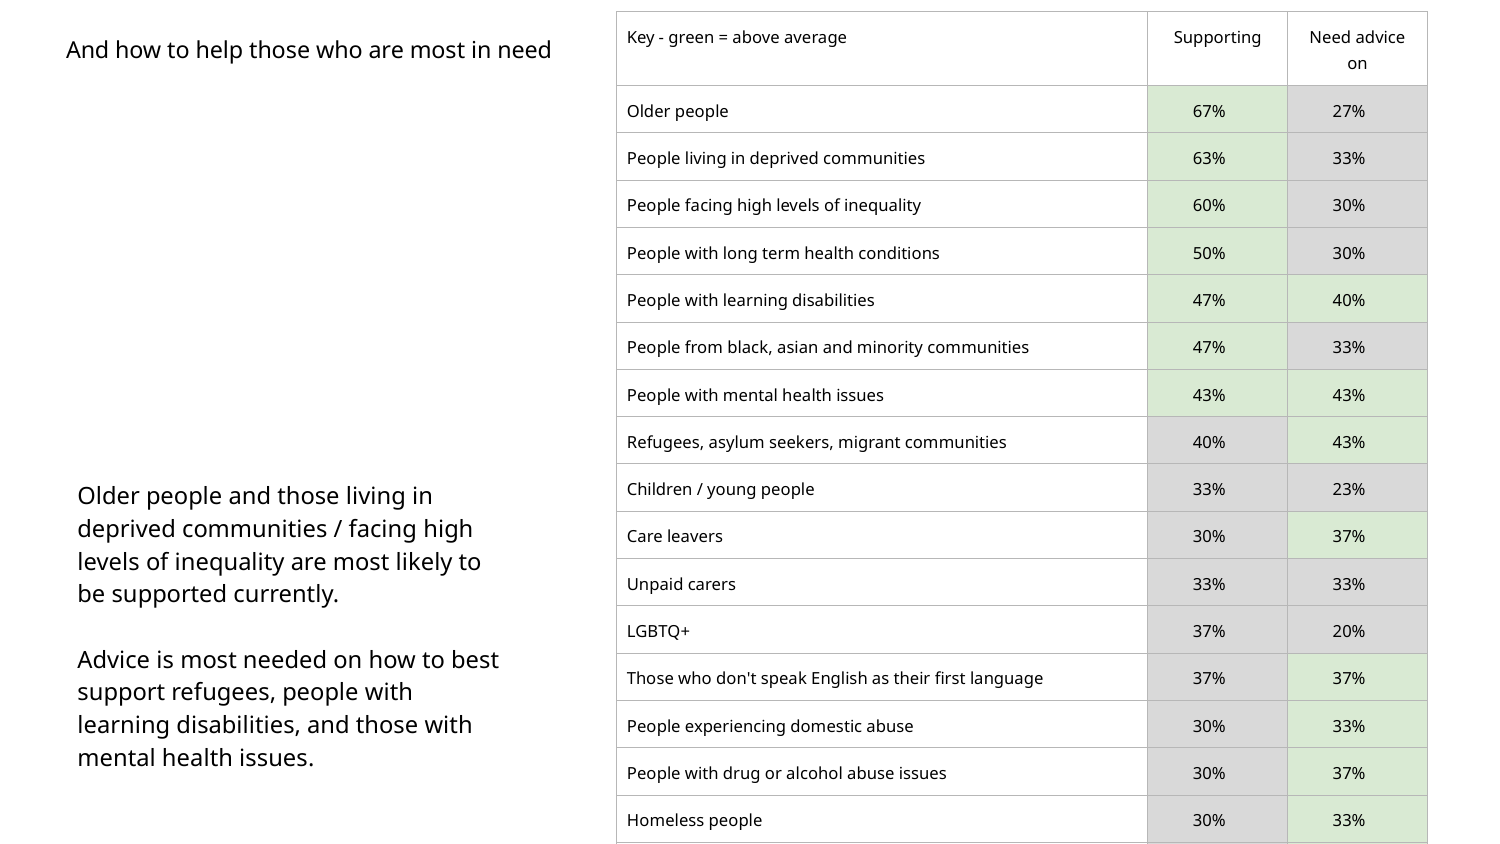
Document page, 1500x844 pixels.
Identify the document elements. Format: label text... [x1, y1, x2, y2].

table_cell 20% [1288, 606, 1427, 653]
table_cell 43% [1288, 417, 1427, 463]
table_cell 50% [1148, 228, 1287, 274]
table_cell 33% [1288, 559, 1427, 605]
table_cell 37% [1288, 654, 1427, 700]
table_cell 33% [1288, 133, 1427, 180]
table_cell Care leavers [617, 512, 1147, 558]
table_cell Older people [617, 86, 1147, 132]
table_cell 47% [1148, 275, 1287, 322]
table_cell People with learning disabilities [617, 275, 1147, 322]
table_cell 33% [1288, 796, 1427, 842]
table_cell 33% [1288, 323, 1427, 369]
table_cell People experiencing domestic abuse [617, 701, 1147, 747]
table_cell 43% [1148, 370, 1287, 416]
table_cell Homeless people [617, 796, 1147, 842]
table_cell People with mental health issues [617, 370, 1147, 416]
table_cell 30% [1148, 512, 1287, 558]
table_cell 30% [1148, 796, 1287, 842]
table_cell 33% [1148, 559, 1287, 605]
table_cell 47% [1148, 323, 1287, 369]
table_cell 40% [1148, 417, 1287, 463]
table_cell 37% [1288, 512, 1427, 558]
table_header Key - green = above average [617, 12, 1147, 85]
table_cell 37% [1148, 606, 1287, 653]
table_cell 23% [1288, 464, 1427, 511]
table_cell Children / young people [617, 464, 1147, 511]
table_cell 40% [1288, 275, 1427, 322]
table_cell 30% [1288, 181, 1427, 227]
table_cell 60% [1148, 181, 1287, 227]
table_cell People with long term health conditions [617, 228, 1147, 274]
table_cell 30% [1148, 701, 1287, 747]
table_cell 37% [1148, 654, 1287, 700]
table_cell People from black, asian and minority communities [617, 323, 1147, 369]
table_cell 33% [1148, 464, 1287, 511]
table_cell Those who don't speak English as their first language [617, 654, 1147, 700]
table_cell 37% [1288, 748, 1427, 795]
table_cell 63% [1148, 133, 1287, 180]
title And how to help those who are most in need [51, 19, 576, 114]
table_cell People with drug or alcohol abuse issues [617, 748, 1147, 795]
table_cell 30% [1148, 748, 1287, 795]
table_cell 33% [1288, 701, 1427, 747]
table_cell Unpaid carers [617, 559, 1147, 605]
table_cell 43% [1288, 370, 1427, 416]
table_header Need advice on [1288, 12, 1427, 85]
table_cell Refugees, asylum seekers, migrant communities [617, 417, 1147, 463]
table_cell 27% [1288, 86, 1427, 132]
table_cell People facing high levels of inequality [617, 181, 1147, 227]
table_cell 30% [1288, 228, 1427, 274]
table_cell People living in deprived communities [617, 133, 1147, 180]
list Older people and those living in deprived communities / facing high levels of inequality are most likely to be supported currently. Advice is most needed on how to best support refugees, people with learning disabilities, and those with mental health issues. [62, 461, 517, 776]
table_header Supporting [1148, 12, 1287, 85]
table_cell 67% [1148, 86, 1287, 132]
table_cell LGBTQ+ [617, 606, 1147, 653]
